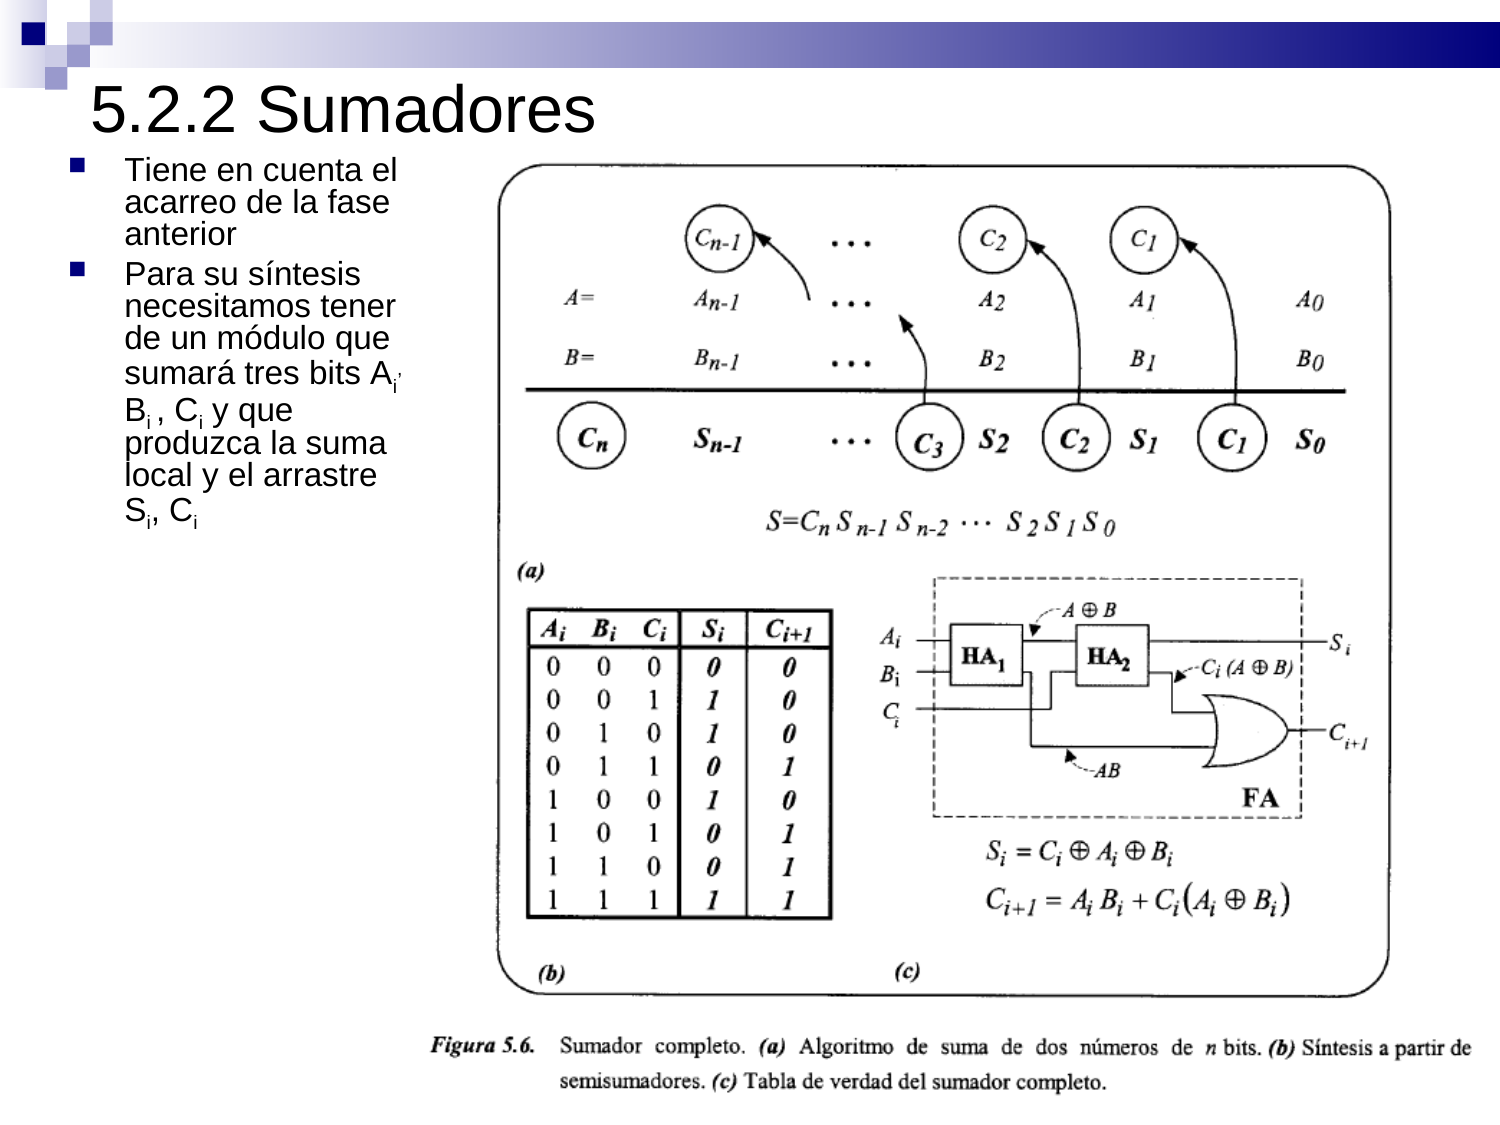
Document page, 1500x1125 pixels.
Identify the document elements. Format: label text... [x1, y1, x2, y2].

title 5.2.2 Sumadores [75, 58, 1426, 154]
list Tiene en cuenta el acarreo de la fase anterior Para su síntesis necesitamos tener de un módulo que sumará tres bits Ai, Bi , Ci y que produzca la suma local y el arrastre Si, Ci [53, 148, 420, 551]
picture [407, 157, 1500, 1125]
